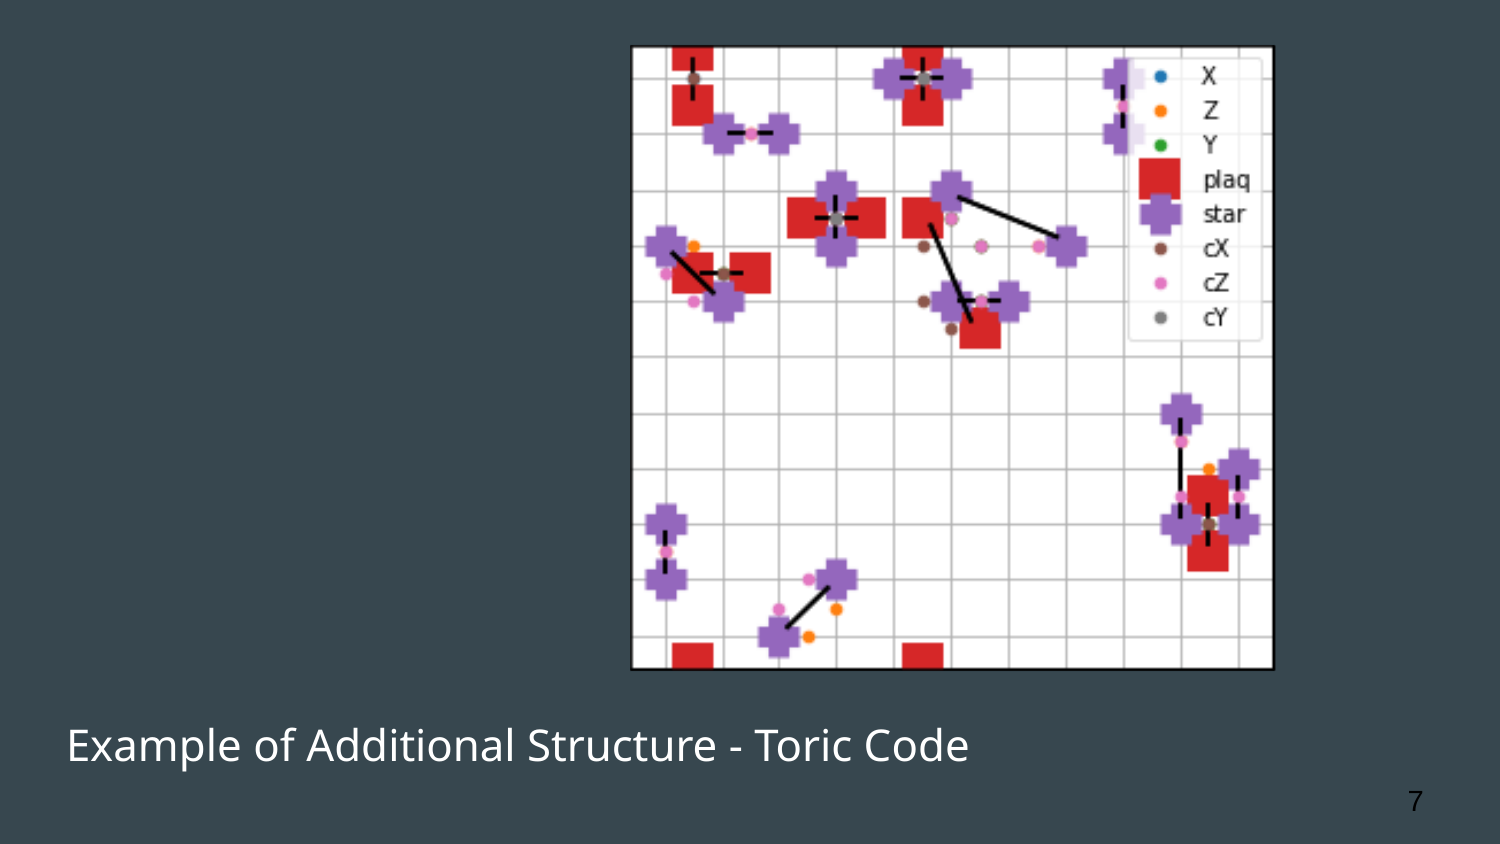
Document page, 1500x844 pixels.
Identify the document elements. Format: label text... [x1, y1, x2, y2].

list Example of Additional Structure - Toric Code [51, 694, 1036, 794]
picture [606, 21, 1296, 694]
slide_number <number> [1392, 767, 1483, 833]
